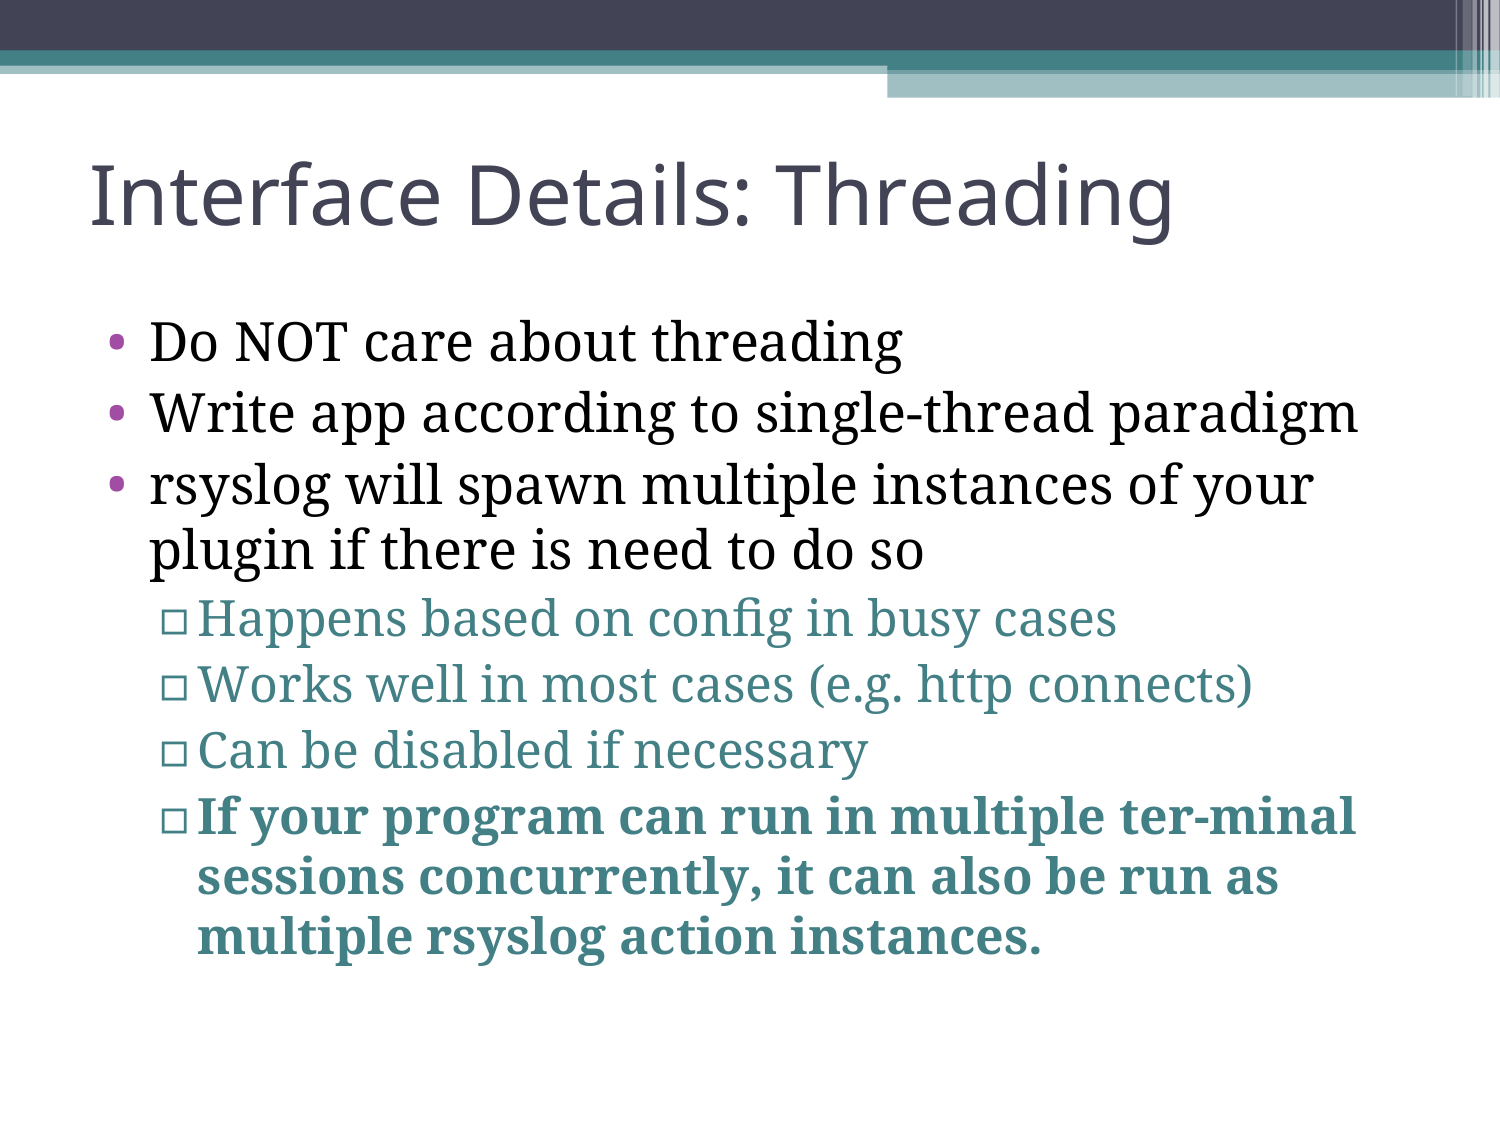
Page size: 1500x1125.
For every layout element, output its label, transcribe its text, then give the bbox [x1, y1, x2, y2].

list Do NOT care about threading Write app according to single-thread paradigm rsyslog will spawn multiple instances of your plugin if there is need to do so Happens based on config in busy cases Works well in most cases (e.g. http connects) Can be disabled if necessary If your program can run in multiple ter-minal sessions concurrently, it can also be run as multiple rsyslog action instances. [75, 299, 1426, 1038]
title Interface Details: Threading [75, 84, 1426, 299]
